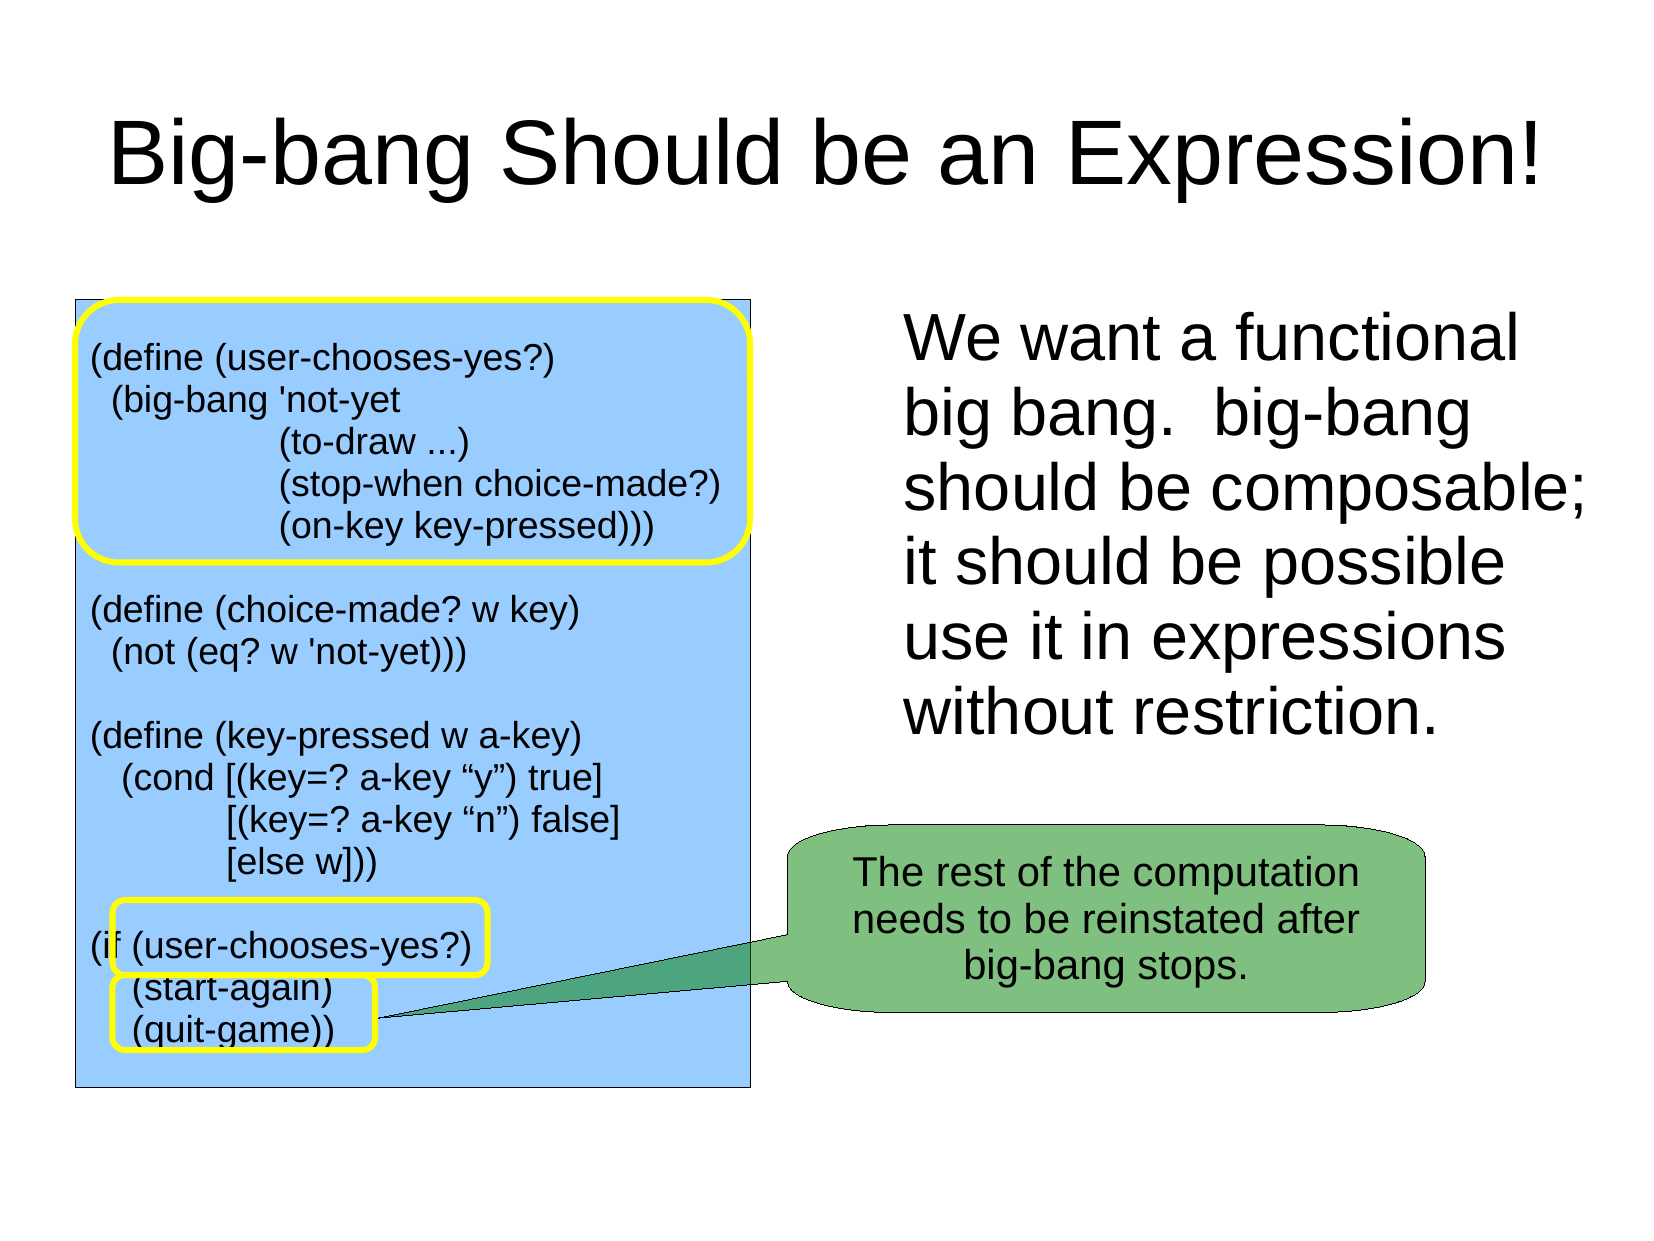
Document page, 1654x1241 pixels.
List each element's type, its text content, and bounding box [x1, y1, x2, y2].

text_box (define (user-chooses-yes?) (big-bang 'not-yet (to-draw ...) (stop-when choice-made?) (on-key key-pressed))) (define (choice-made? w key) (not (eq? w 'not-yet))) (define (key-pressed w a-key) (cond [(key=? a-key “y”) true] [(key=? a-key “n”) false] [else w])) (if (user-chooses-yes?) (start-again) (quit-game)) [75, 520, 751, 1088]
list We want a functional big bang. big-bang should be composable; it should be possible use it in expressions without restriction. [832, 300, 1613, 1109]
text_box [112, 900, 488, 1051]
text_box The rest of the computation needs to be reinstated after big-bang stops. [378, 824, 1426, 1019]
text_box [75, 299, 751, 563]
title Big-bang Should be an Expression! [82, 56, 1571, 250]
